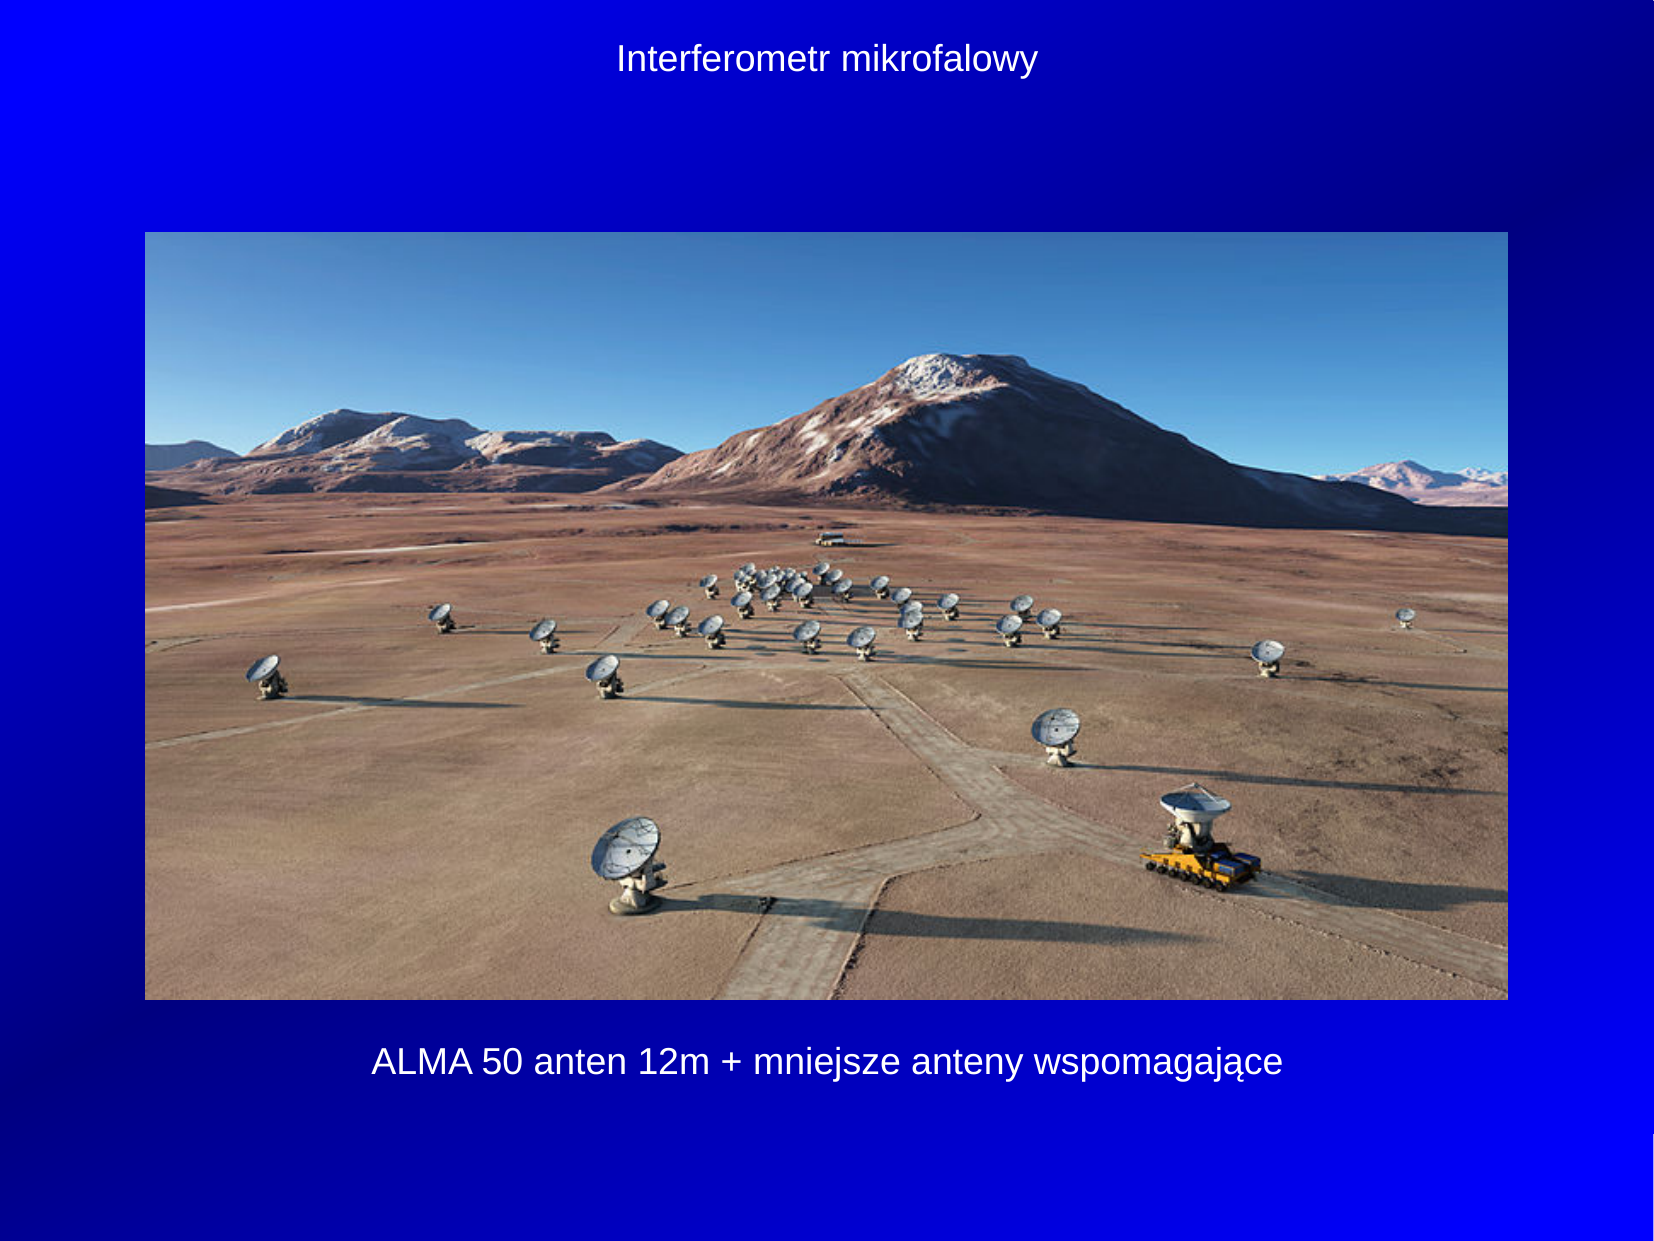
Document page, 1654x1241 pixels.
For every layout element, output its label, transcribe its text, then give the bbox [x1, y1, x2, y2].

text_box ALMA 50 anten 12m + mniejsze anteny wspomagające [356, 1033, 1299, 1091]
text_box Interferometr mikrofalowy [601, 29, 1054, 87]
picture [145, 232, 1508, 1000]
